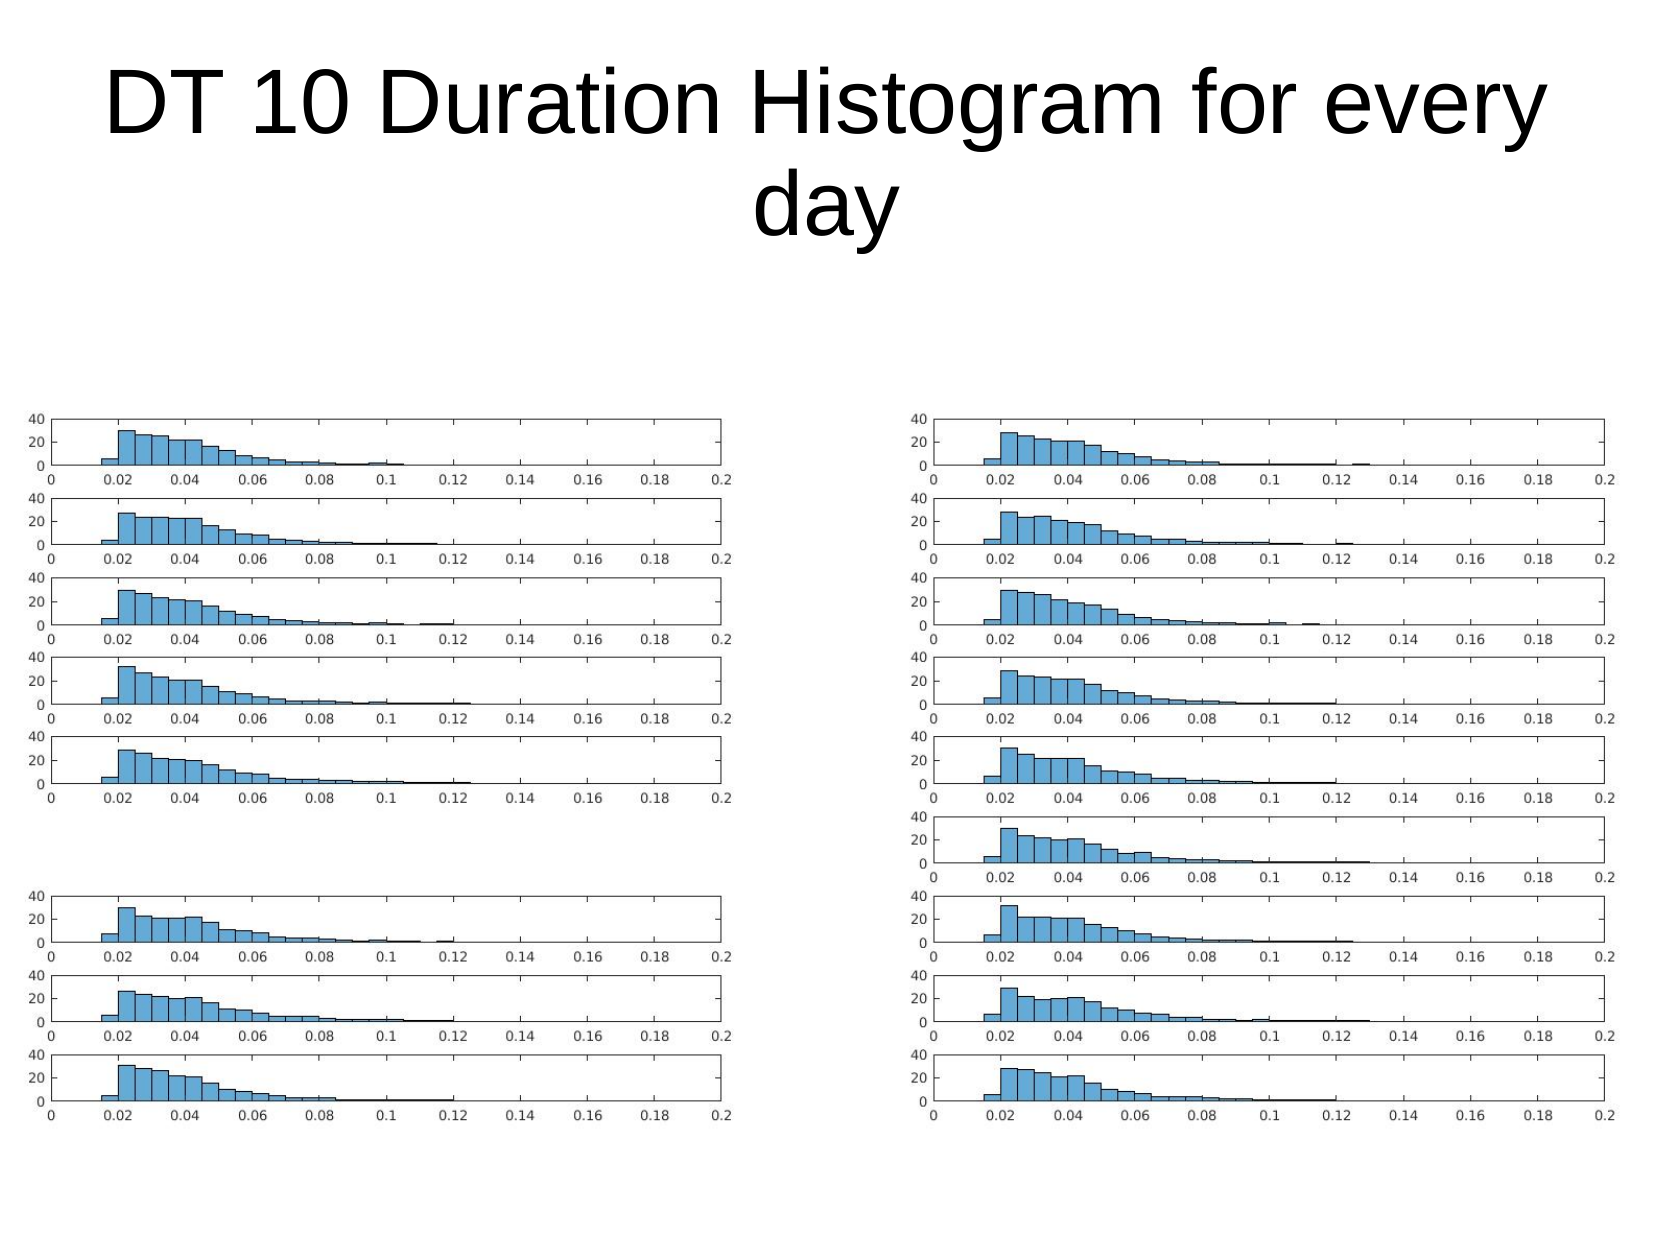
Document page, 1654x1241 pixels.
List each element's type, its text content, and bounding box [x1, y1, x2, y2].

picture [0, 260, 1654, 1241]
title DT 10 Duration Histogram for every day [82, 49, 1571, 257]
